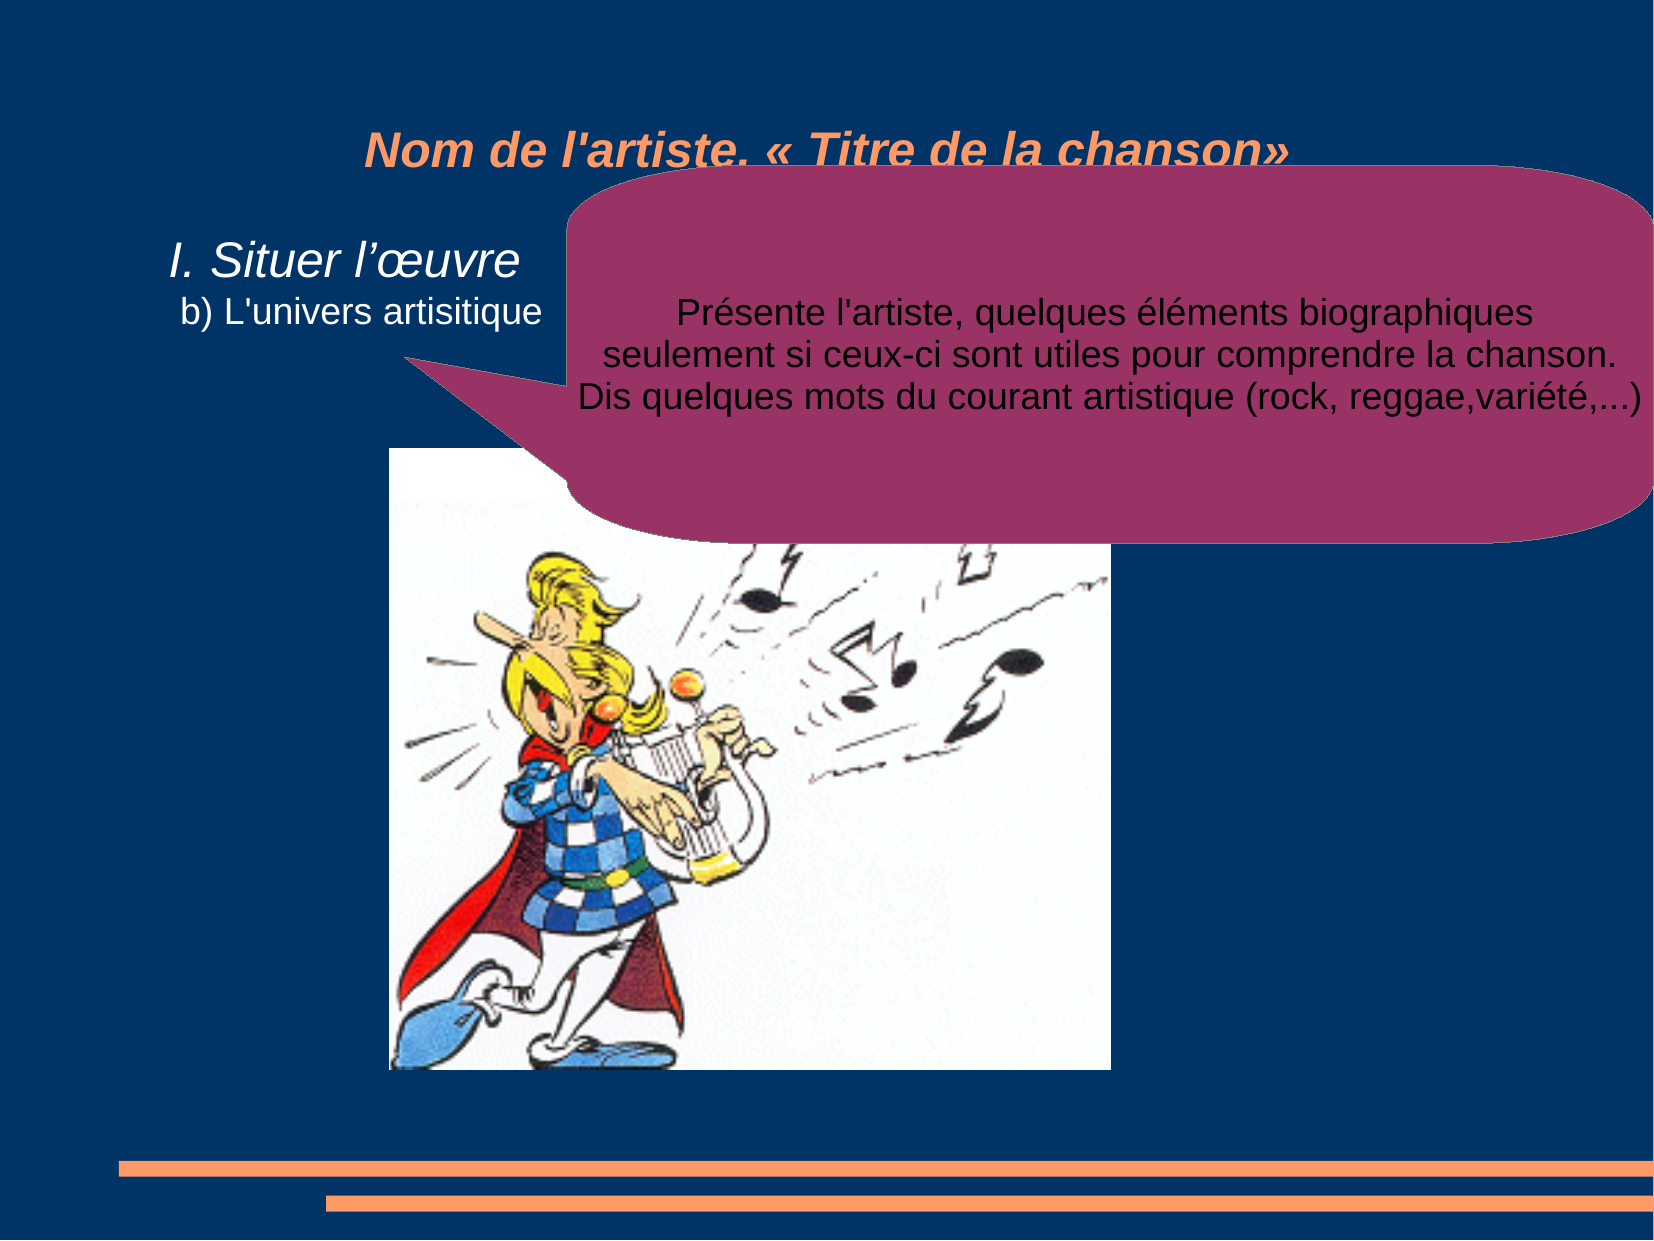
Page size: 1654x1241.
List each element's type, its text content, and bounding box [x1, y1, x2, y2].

title Nom de l'artiste, « Titre de la chanson» [121, 46, 1534, 254]
text_box Présente l'artiste, quelques éléments biographiques seulement si ceux-ci sont utiles pour comprendre la chanson. Dis quelques mots du courant artistique (rock, reggae,variété,...) [404, 165, 1654, 544]
picture [389, 448, 1111, 1070]
text_box b) L'univers artisitique [165, 283, 566, 425]
text_box I. Situer l’œuvre [153, 224, 536, 295]
